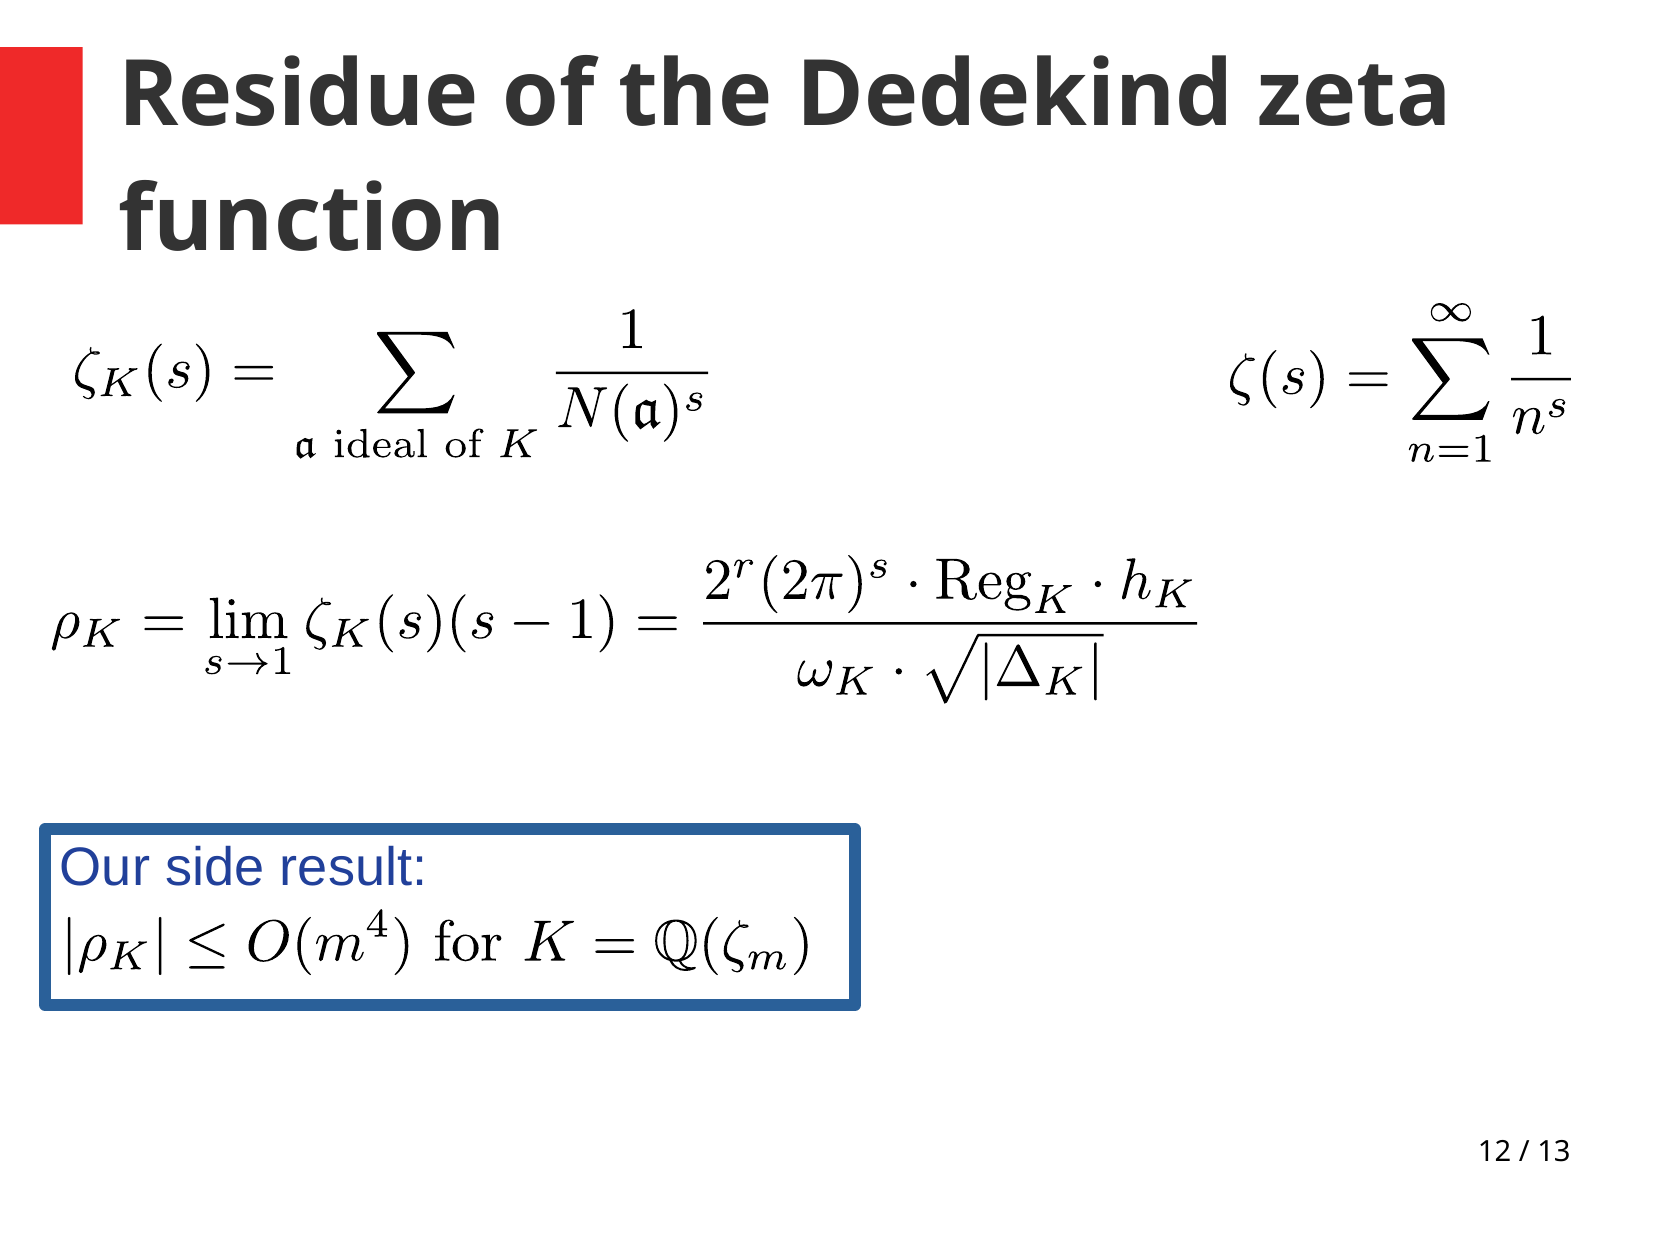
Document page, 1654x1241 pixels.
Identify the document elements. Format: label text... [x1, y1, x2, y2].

text_box Our side result: [45, 829, 781, 905]
text_box [51, 555, 1198, 704]
text_box [75, 309, 709, 459]
title Residue of the Dedekind zeta function [118, 45, 1571, 260]
text_box [1230, 303, 1571, 463]
text_box [63, 909, 808, 976]
